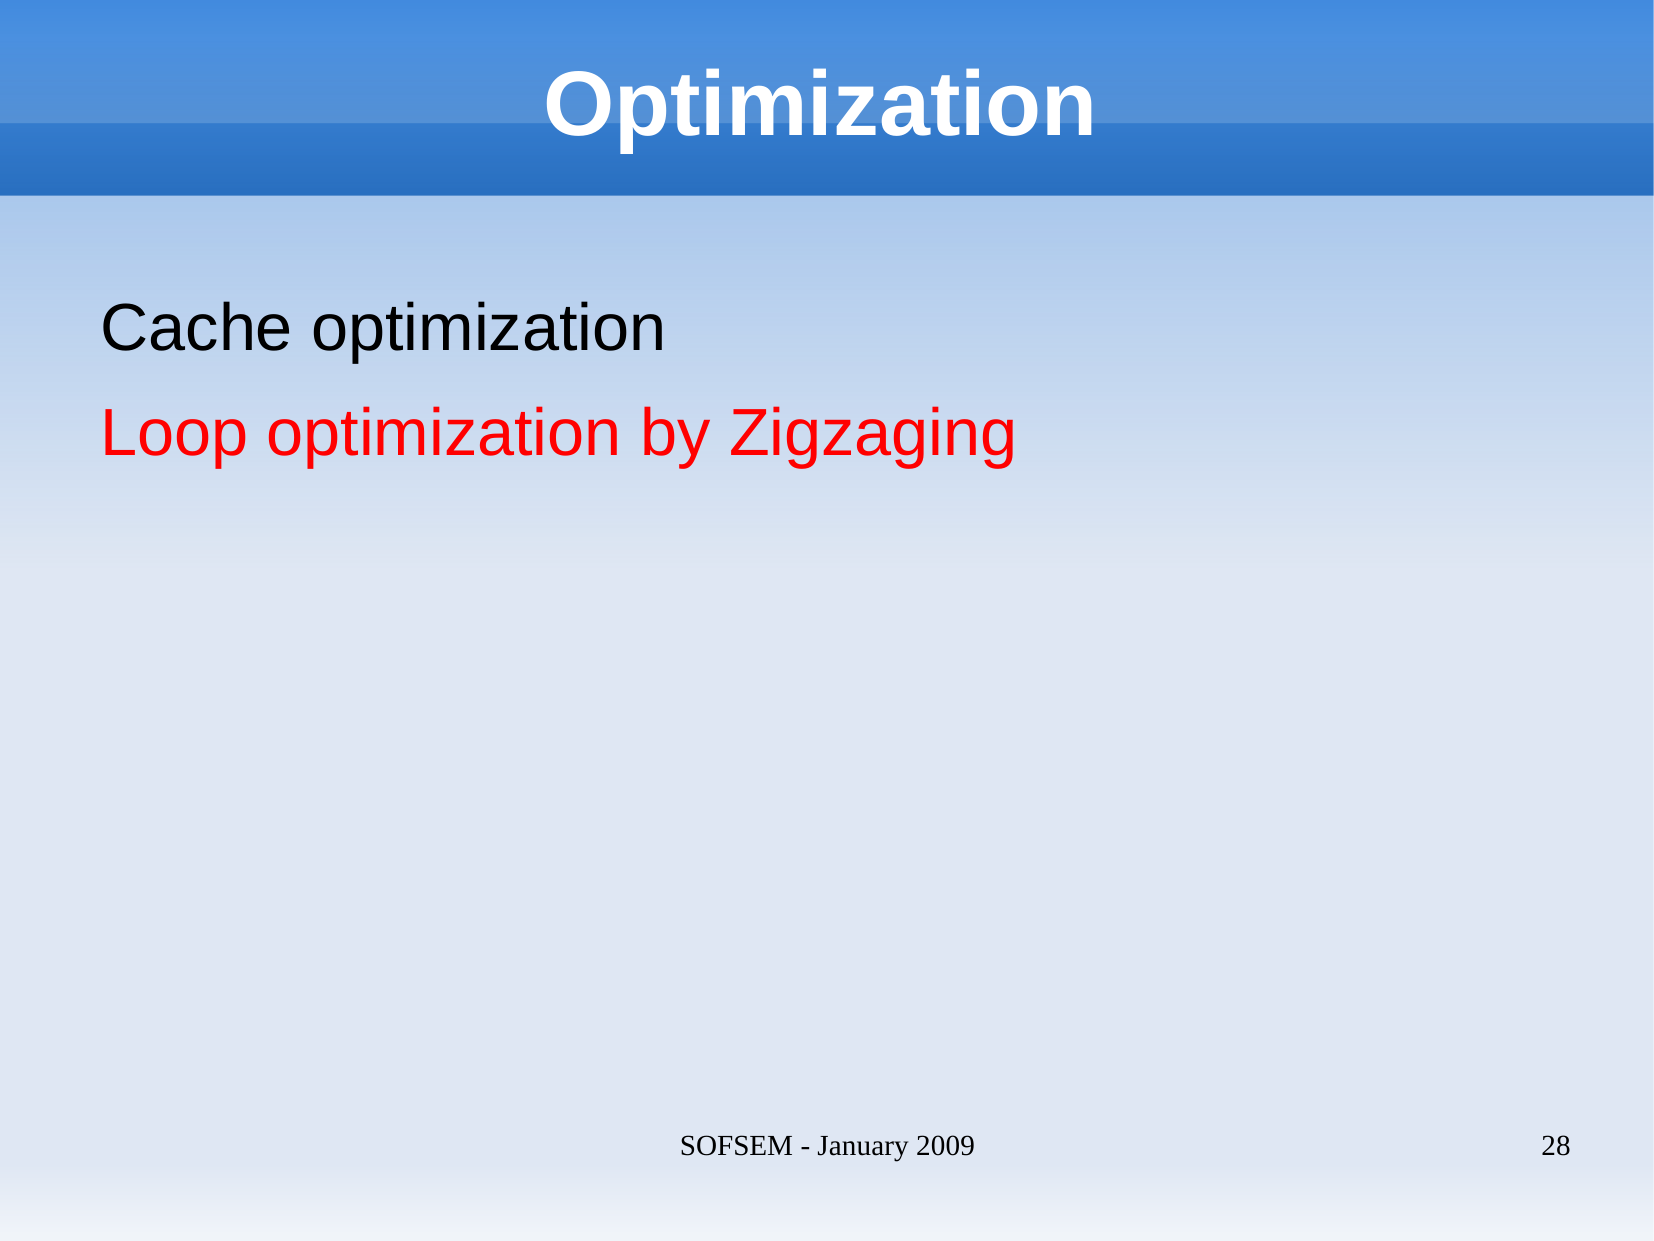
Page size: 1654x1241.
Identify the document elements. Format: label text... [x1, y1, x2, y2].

picture [0, 0, 1654, 1241]
title Optimization [76, 0, 1565, 208]
list Cache optimization Loop optimization by Zigzaging [82, 290, 1571, 1109]
